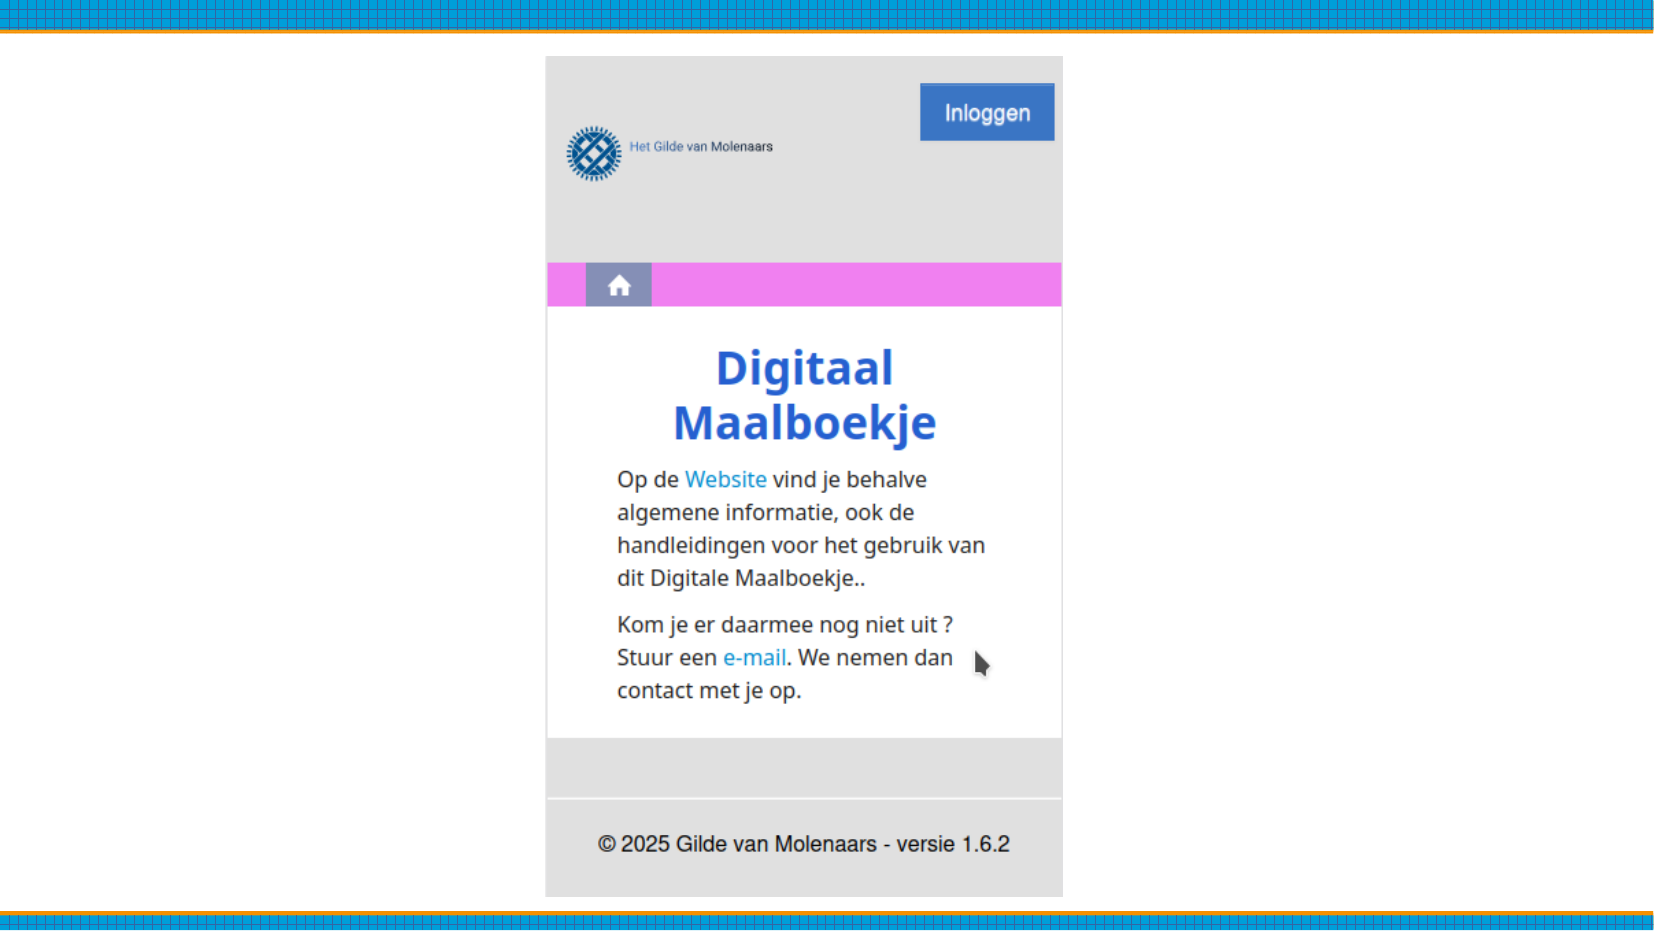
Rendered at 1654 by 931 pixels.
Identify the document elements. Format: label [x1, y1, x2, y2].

picture [545, 56, 1063, 897]
